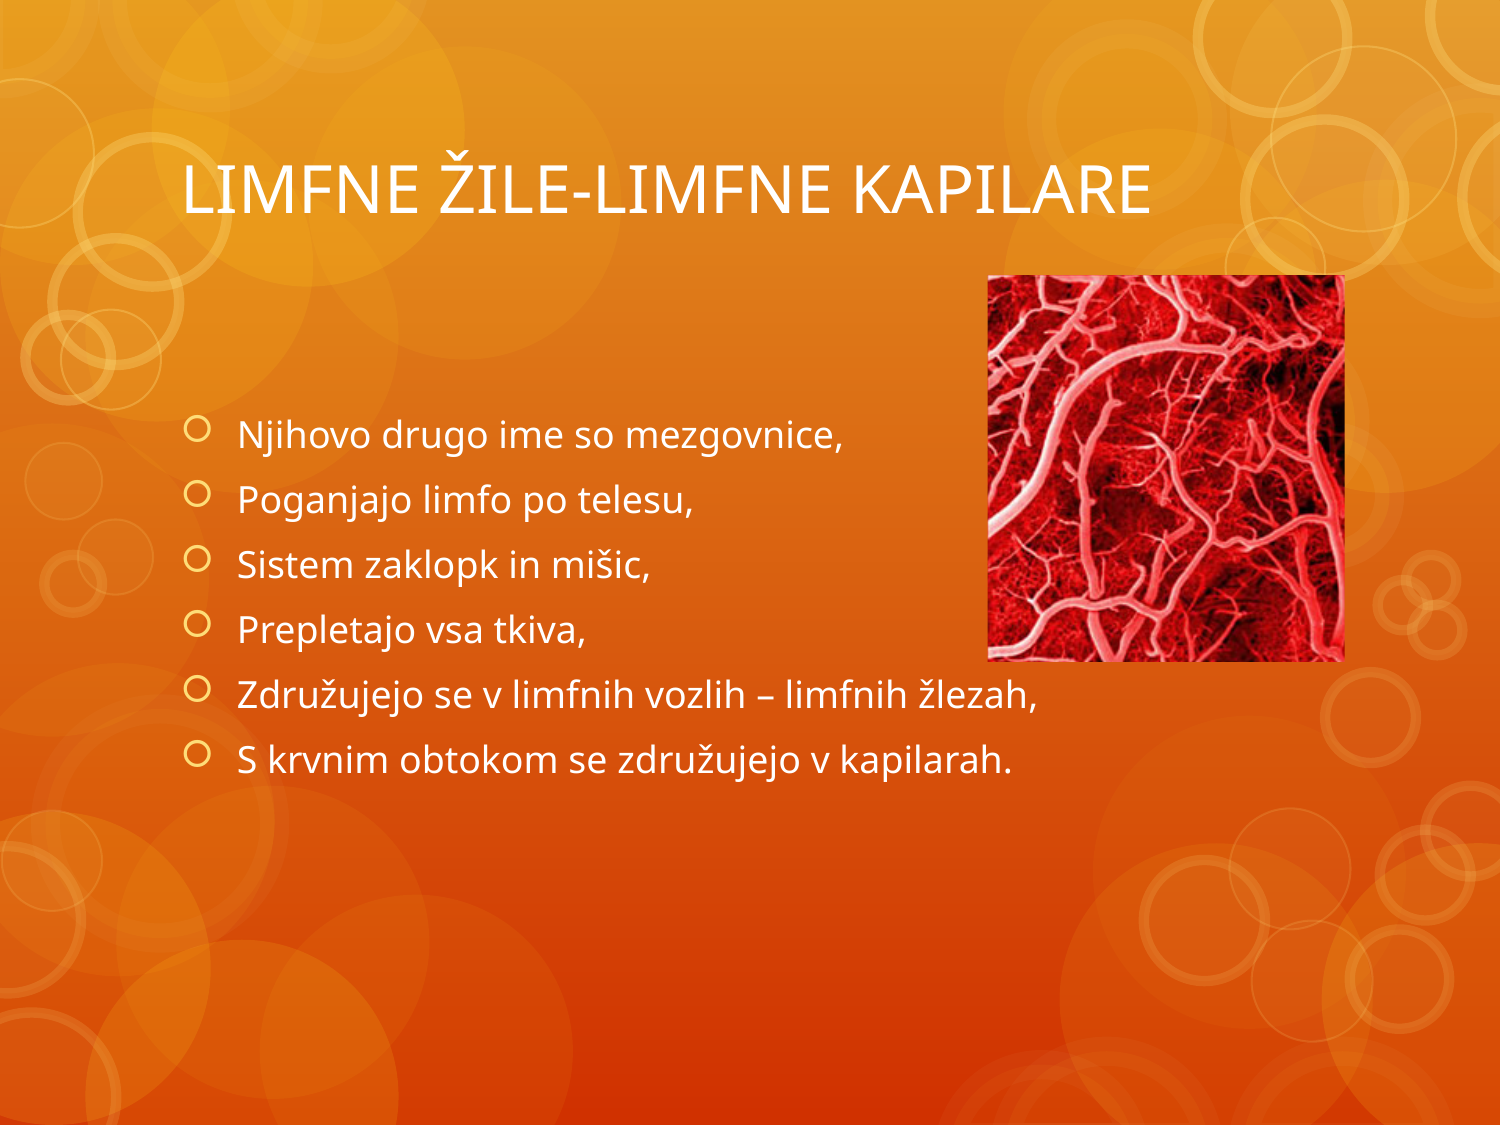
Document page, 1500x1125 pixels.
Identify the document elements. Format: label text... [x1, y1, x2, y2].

title LIMFNE ŽILE-LIMFNE KAPILARE [165, 110, 1335, 263]
picture [987, 275, 1345, 662]
list Njihovo drugo ime so mezgovnice, Poganjajo limfo po telesu, Sistem zaklopk in mišic, Prepletajo vsa tkiva, Združujejo se v limfnih vozlih – limfnih žlezah, S krvnim obtokom se združujejo v kapilarah. [165, 296, 1335, 962]
